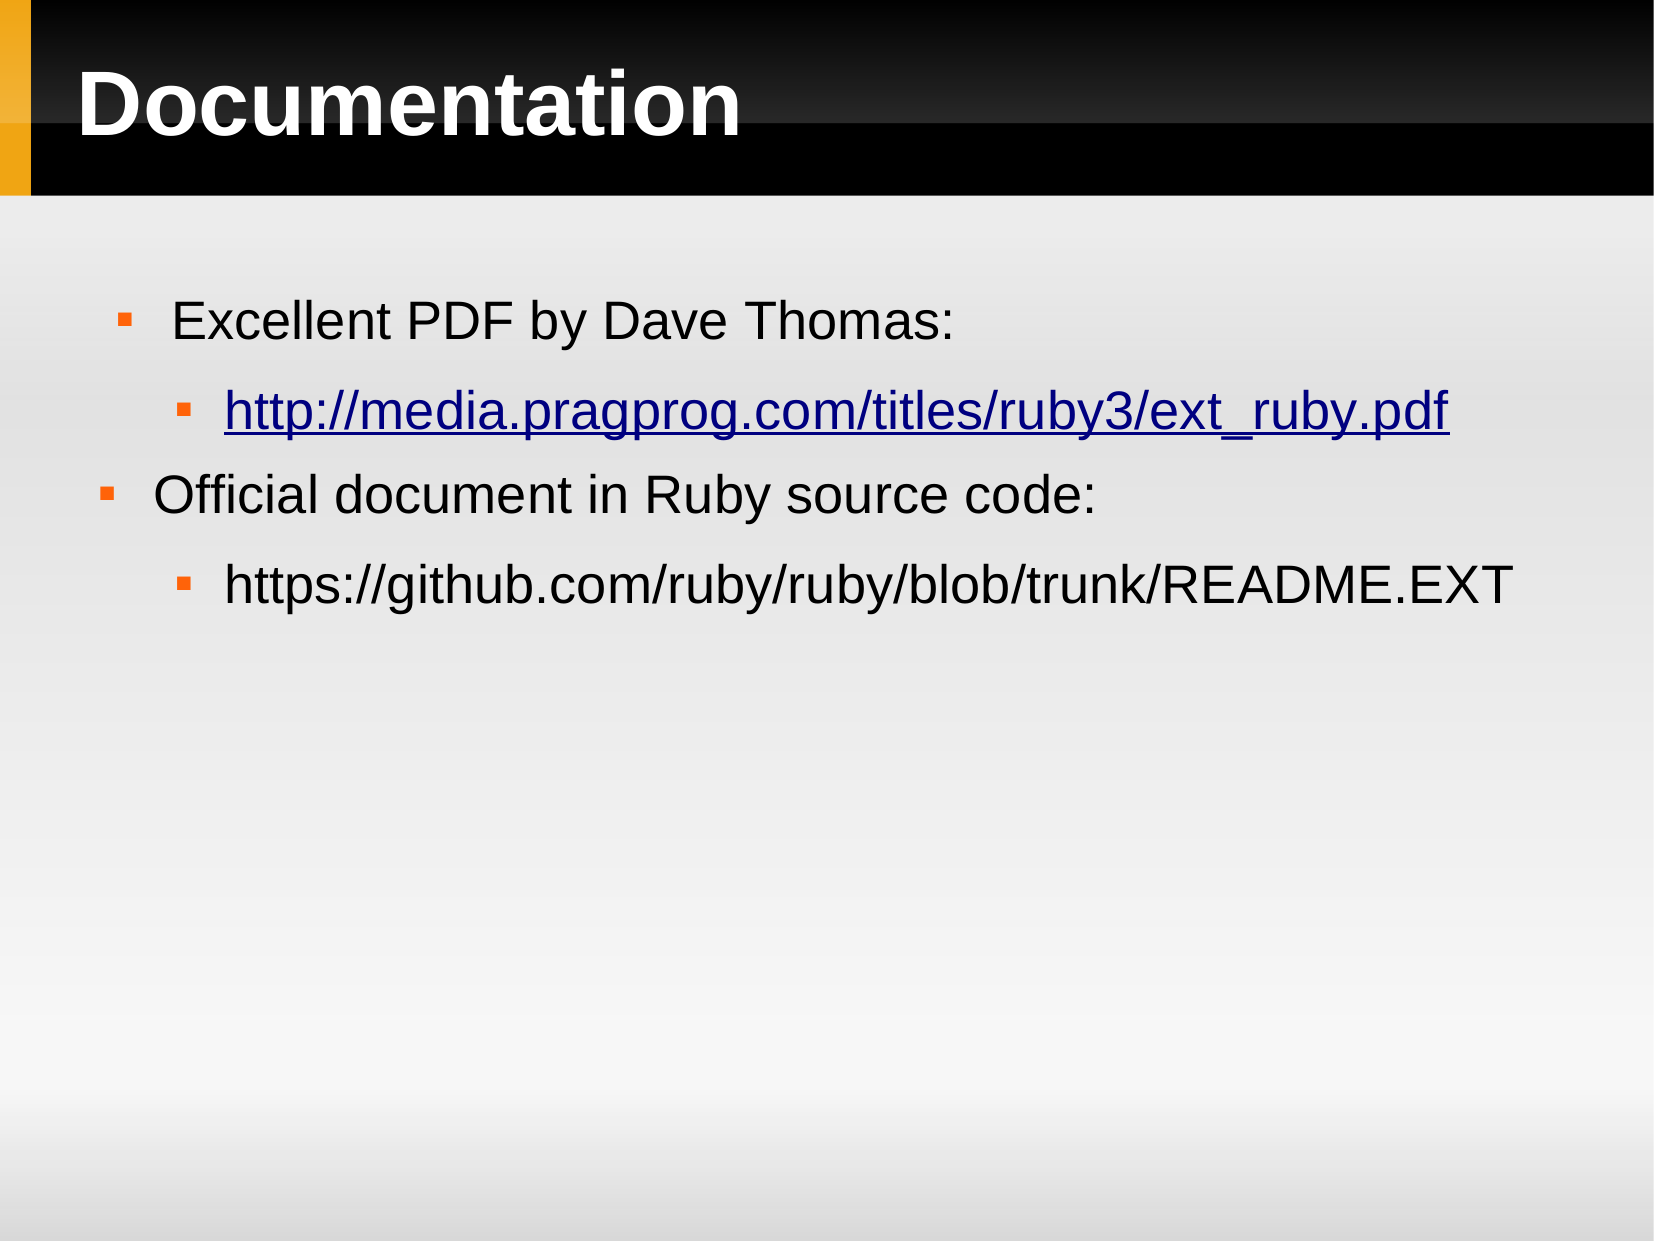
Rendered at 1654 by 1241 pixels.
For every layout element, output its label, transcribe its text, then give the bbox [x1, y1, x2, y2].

list Excellent PDF by Dave Thomas: http://media.pragprog.com/titles/ruby3/ext_ruby.pdf Official document in Ruby source code: https://github.com/ruby/ruby/blob/trunk/README.EXT [82, 290, 1571, 1109]
picture [0, 0, 1654, 1241]
title Documentation [76, 0, 1565, 208]
